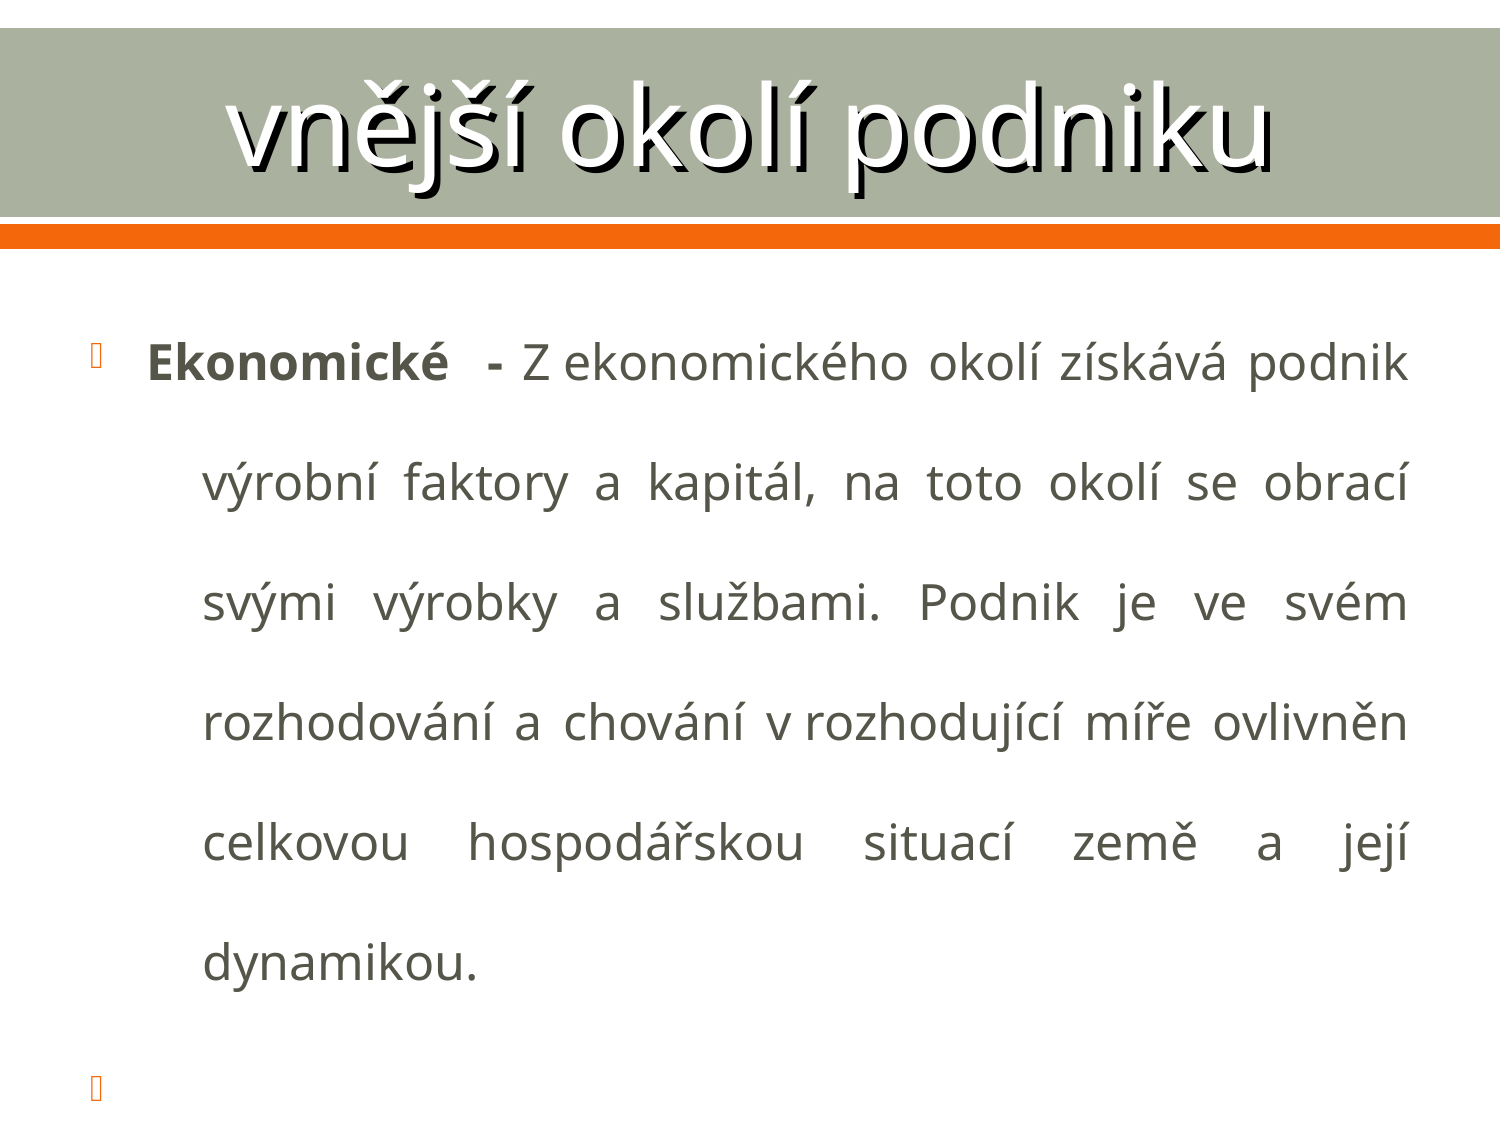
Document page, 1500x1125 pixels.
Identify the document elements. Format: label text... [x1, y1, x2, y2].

list Ekonomické - Z ekonomického okolí získává podnik výrobní faktory a kapitál, na toto okolí se obrací svými výrobky a službami. Podnik je ve svém rozhodování a chování v rozhodující míře ovlivněn celkovou hospodářskou situací země a její dynamikou. [75, 262, 1426, 1005]
title vnější okolí podniku [75, 29, 1426, 213]
